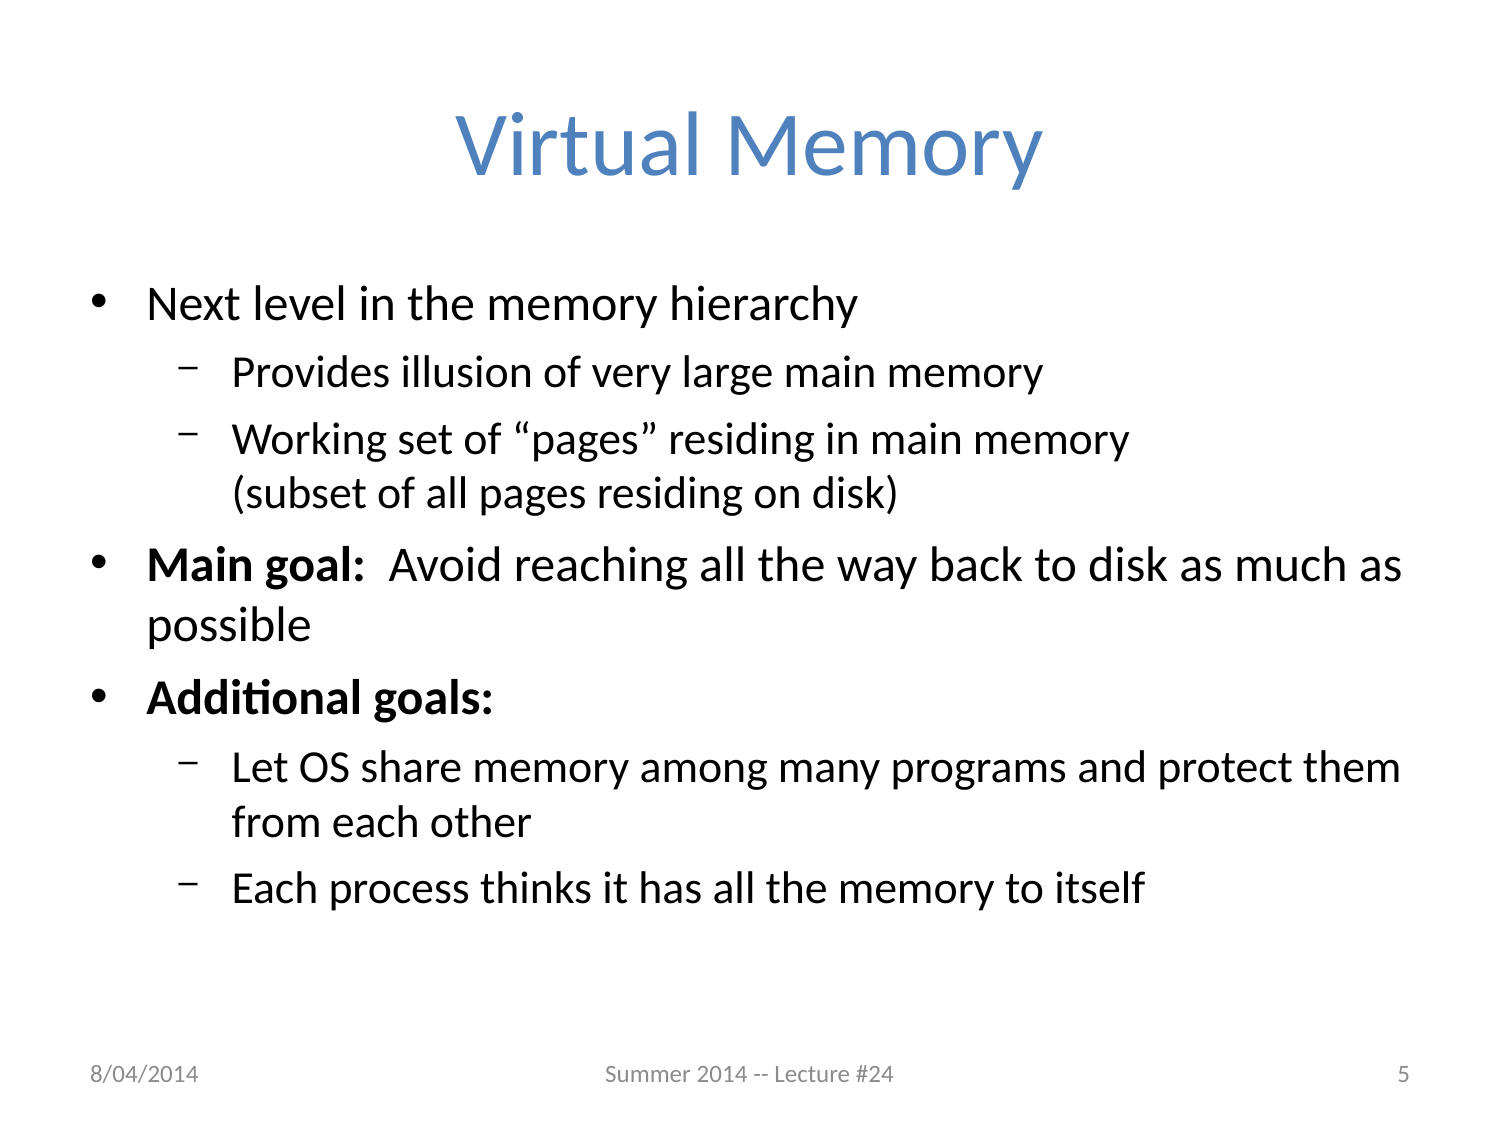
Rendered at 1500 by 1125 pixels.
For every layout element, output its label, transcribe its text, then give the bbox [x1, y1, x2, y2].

list Next level in the memory hierarchy Provides illusion of very large main memory Working set of “pages” residing in main memory (subset of all pages residing on disk) Main goal: Avoid reaching all the way back to disk as much as possible Additional goals: Let OS share memory among many programs and protect them from each other Each process thinks it has all the memory to itself [75, 262, 1425, 1073]
title Virtual Memory [75, 45, 1425, 233]
footer Summer 2014 -- Lecture #24 [512, 1042, 988, 1103]
slide_number 8/04/2014 [75, 1042, 425, 1103]
slide_number <number> [1074, 1042, 1425, 1103]
